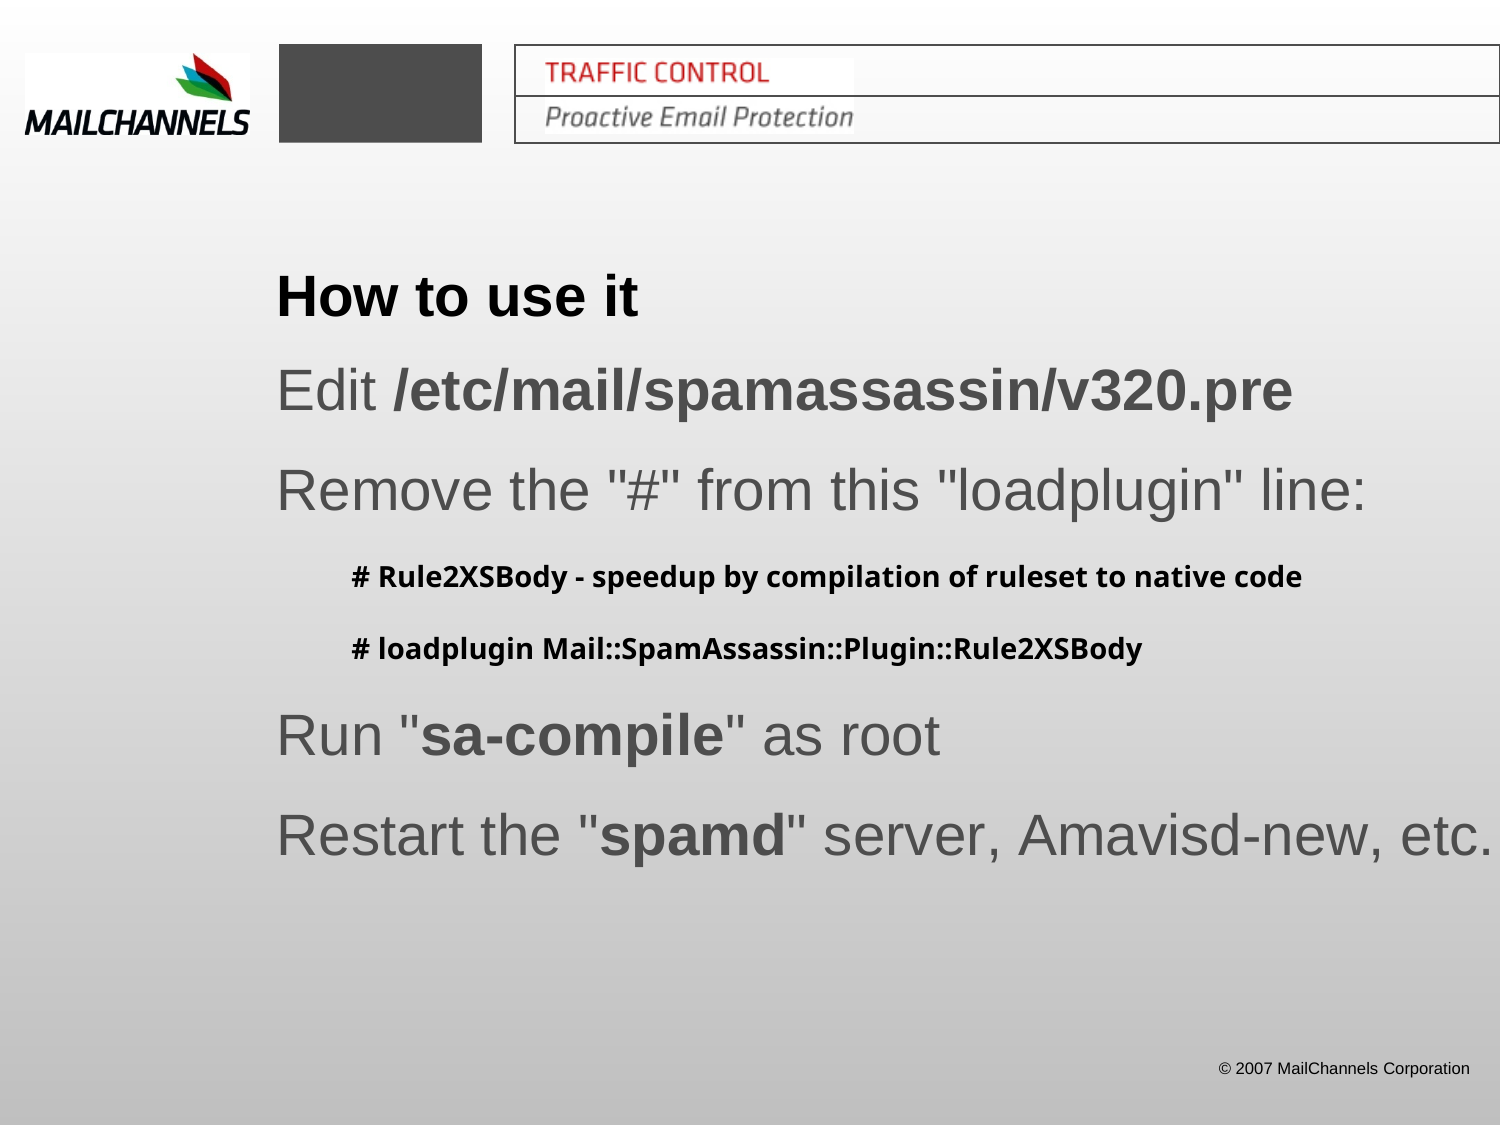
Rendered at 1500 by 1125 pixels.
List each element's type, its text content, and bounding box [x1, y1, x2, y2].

title How to use it [276, 248, 1500, 349]
picture [24, 53, 250, 135]
list Edit /etc/mail/spamassassin/v320.pre Remove the "#" from this "loadplugin" line: # Rule2XSBody - speedup by compilation of ruleset to native code # loadplugin Mail::SpamAssassin::Plugin::Rule2XSBody Run "sa-compile" as root Restart the "spamd" server, Amavisd-new, etc. [276, 363, 1500, 962]
picture [545, 97, 854, 134]
picture [545, 58, 854, 95]
